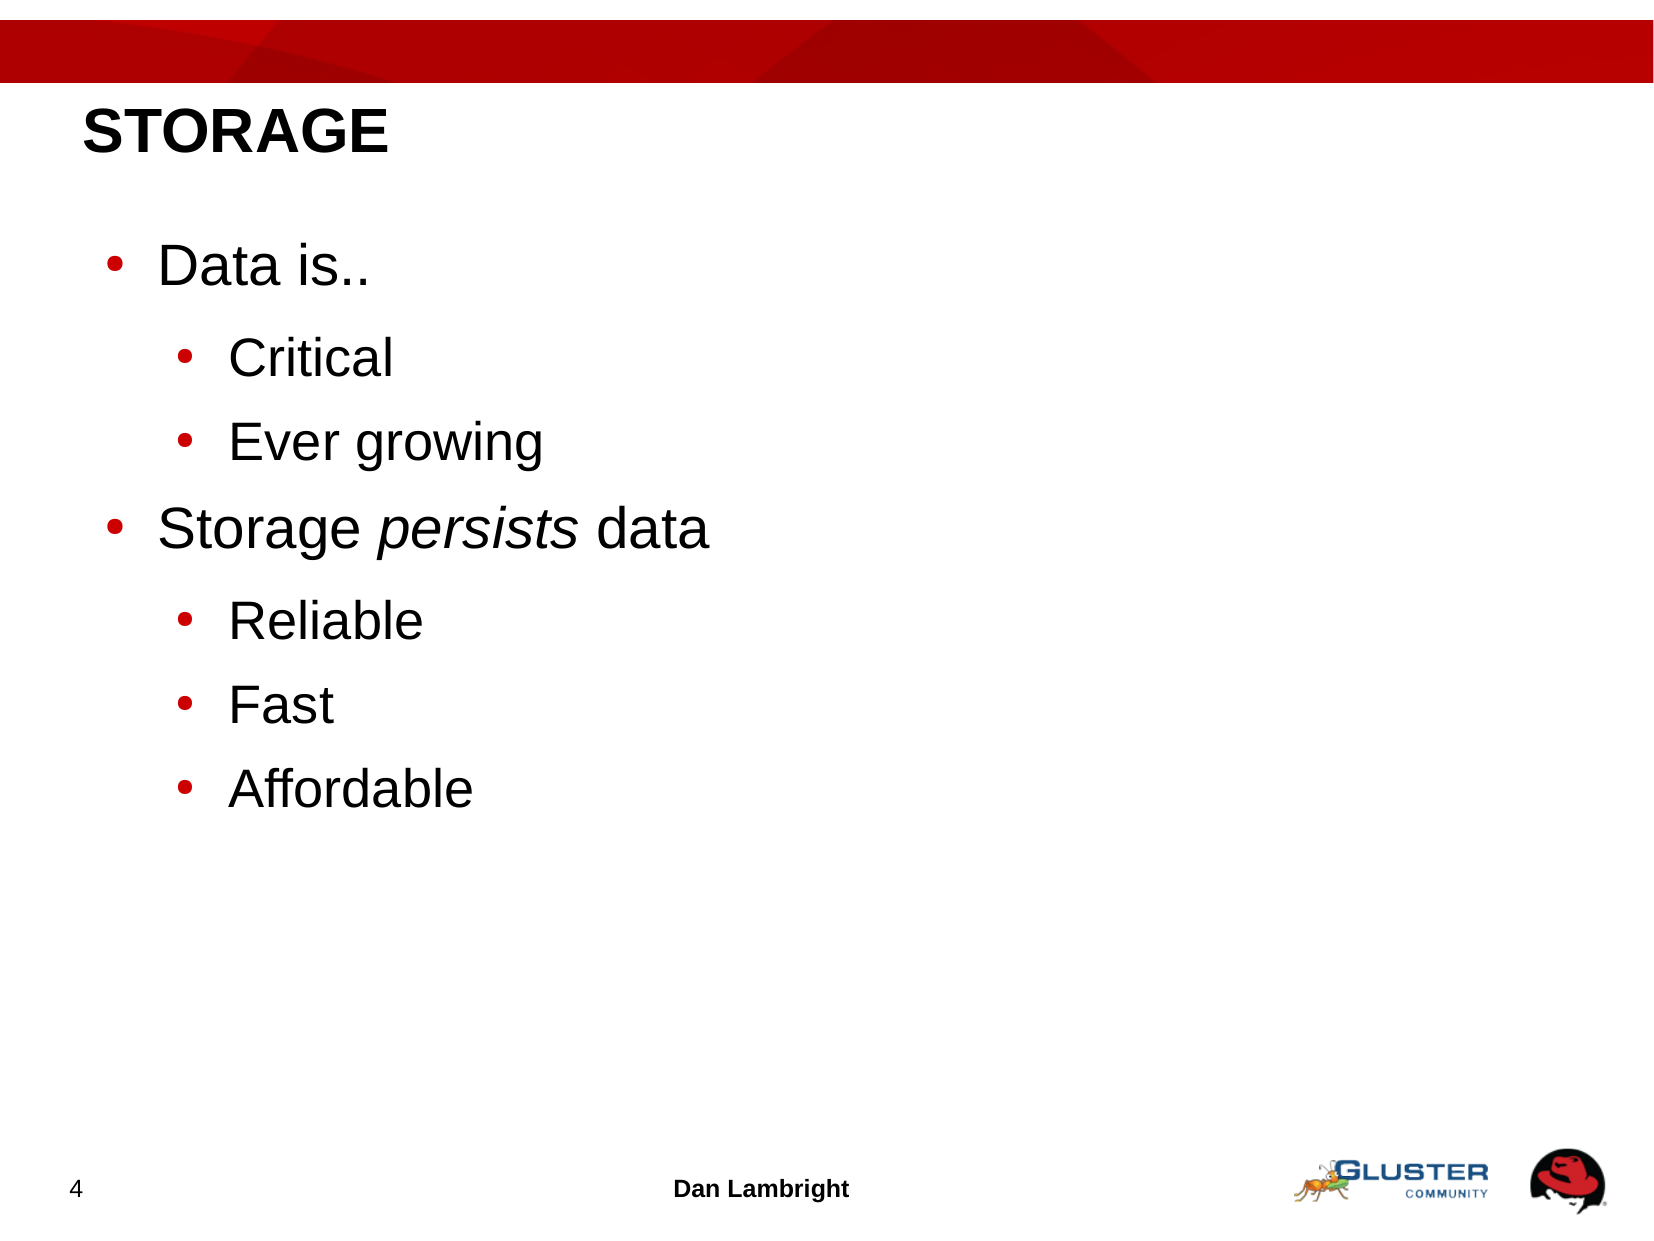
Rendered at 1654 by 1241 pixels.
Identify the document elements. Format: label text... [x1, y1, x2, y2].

list Data is.. Critical Ever growing Storage persists data Reliable Fast Affordable [86, 232, 1576, 1027]
picture [1529, 1146, 1613, 1224]
picture [0, 20, 1654, 83]
picture [1294, 1158, 1488, 1203]
title STORAGE [82, 37, 1571, 226]
